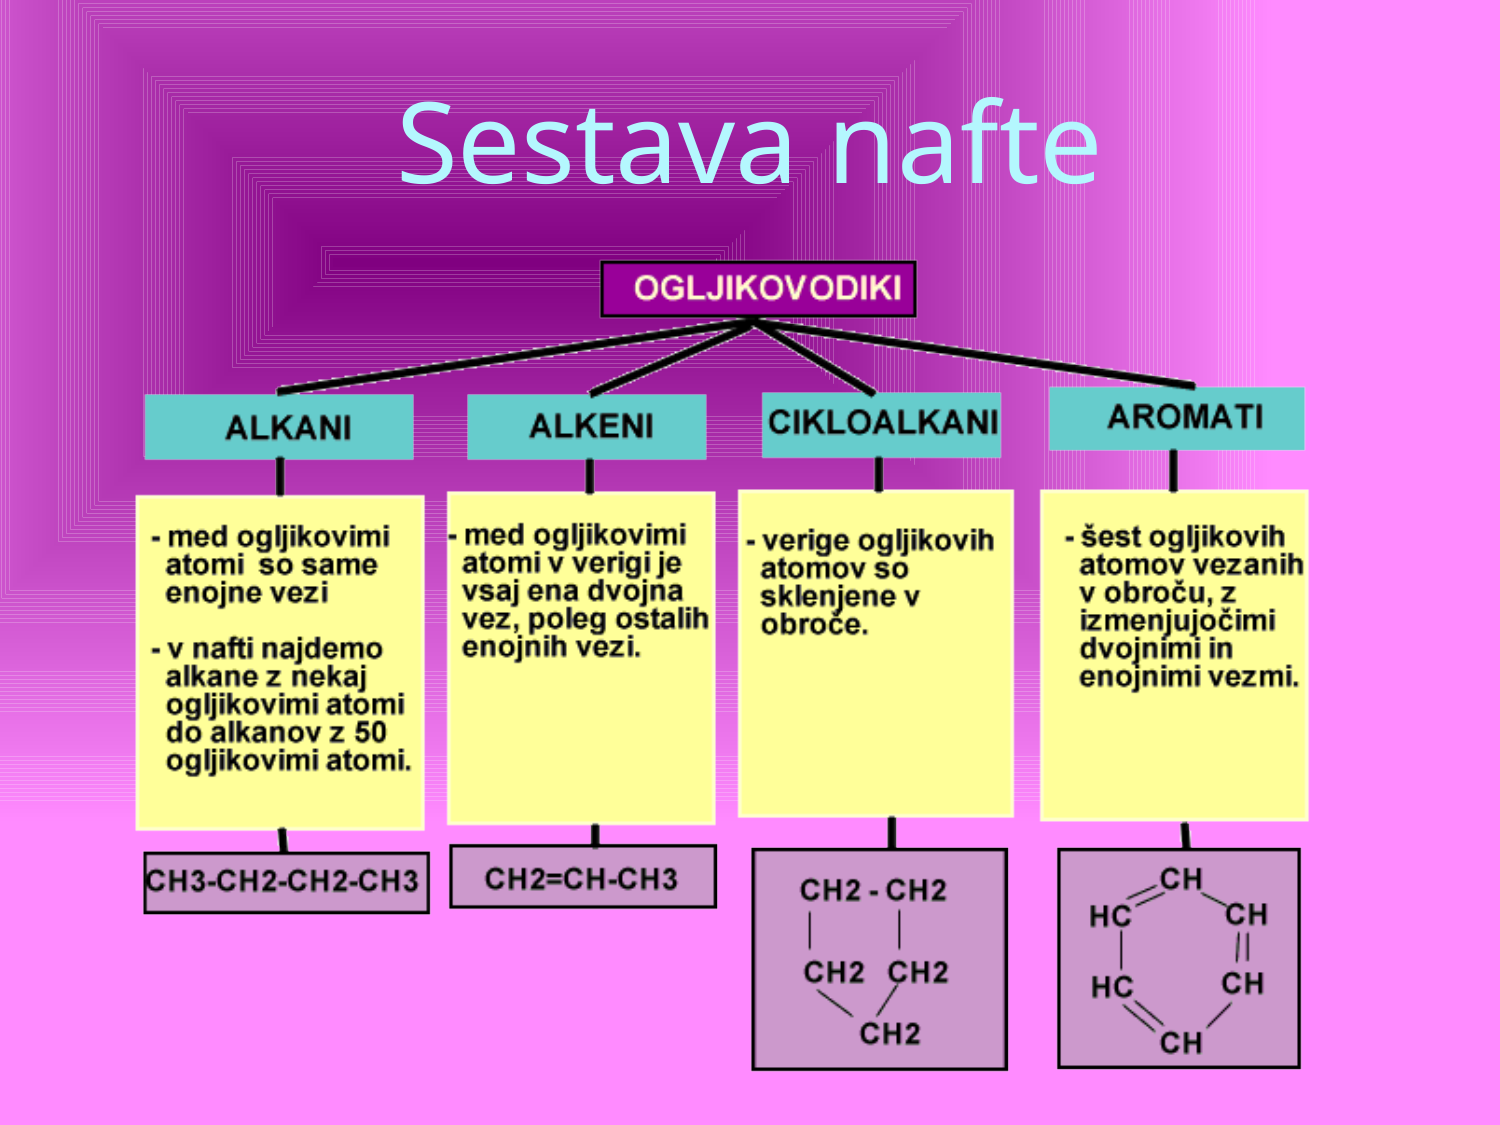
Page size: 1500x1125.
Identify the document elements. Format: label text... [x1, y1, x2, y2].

title Sestava nafte [75, 45, 1425, 233]
picture [123, 255, 1324, 1081]
